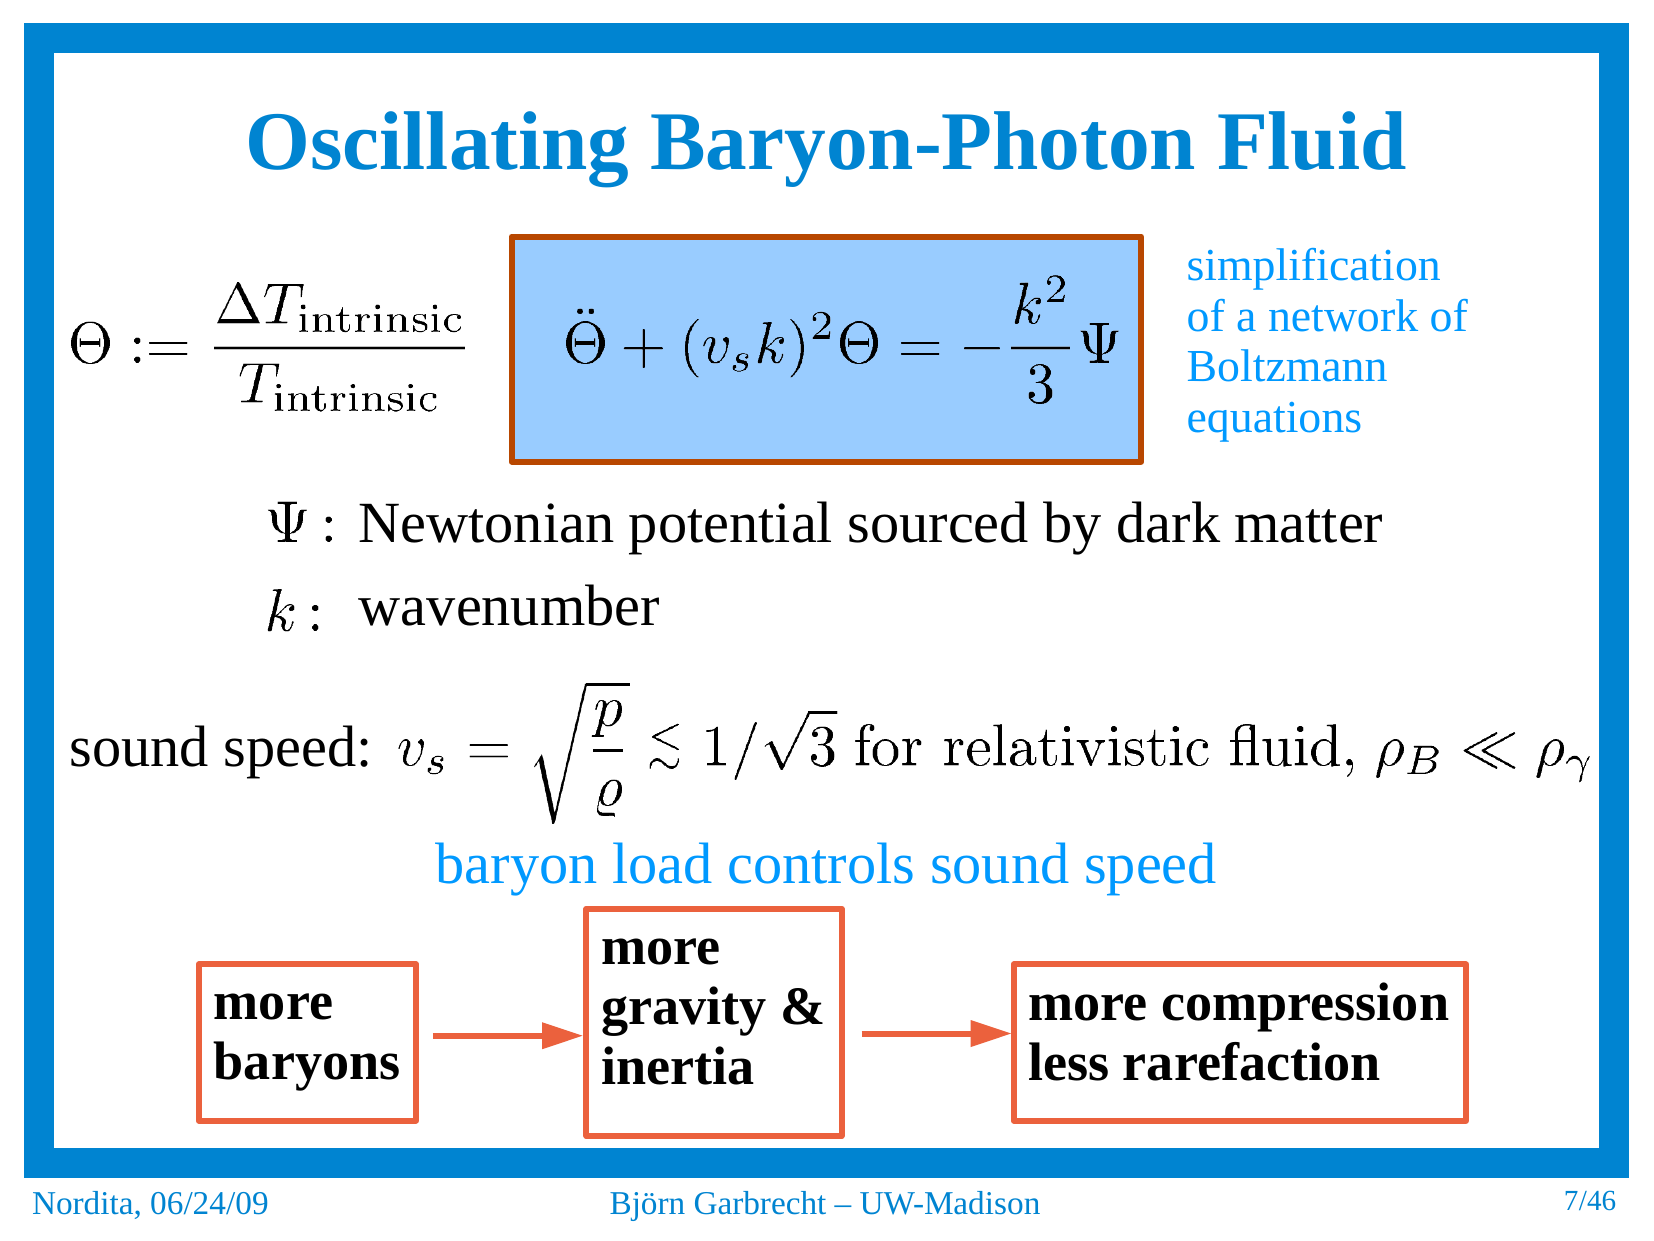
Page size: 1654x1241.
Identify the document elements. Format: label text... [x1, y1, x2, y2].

text_box more gravity & inertia [586, 910, 842, 1136]
picture [63, 277, 472, 417]
title Oscillating Baryon-Photon Fluid [82, 45, 1571, 238]
text_box baryon load controls sound speed [420, 824, 1231, 910]
picture [260, 585, 331, 639]
text_box wavenumber [344, 566, 671, 652]
picture [392, 679, 1601, 832]
picture [260, 497, 343, 550]
text_box simplification of a network of Boltzmann equations [1171, 232, 1482, 470]
text_box sound speed: [54, 707, 388, 793]
text_box more compression less rarefaction [1013, 964, 1466, 1121]
text_box [511, 238, 1142, 462]
text_box Newtonian potential sourced by dark matter [344, 483, 1394, 569]
text_box more baryons [198, 964, 415, 1121]
picture [558, 271, 1125, 406]
